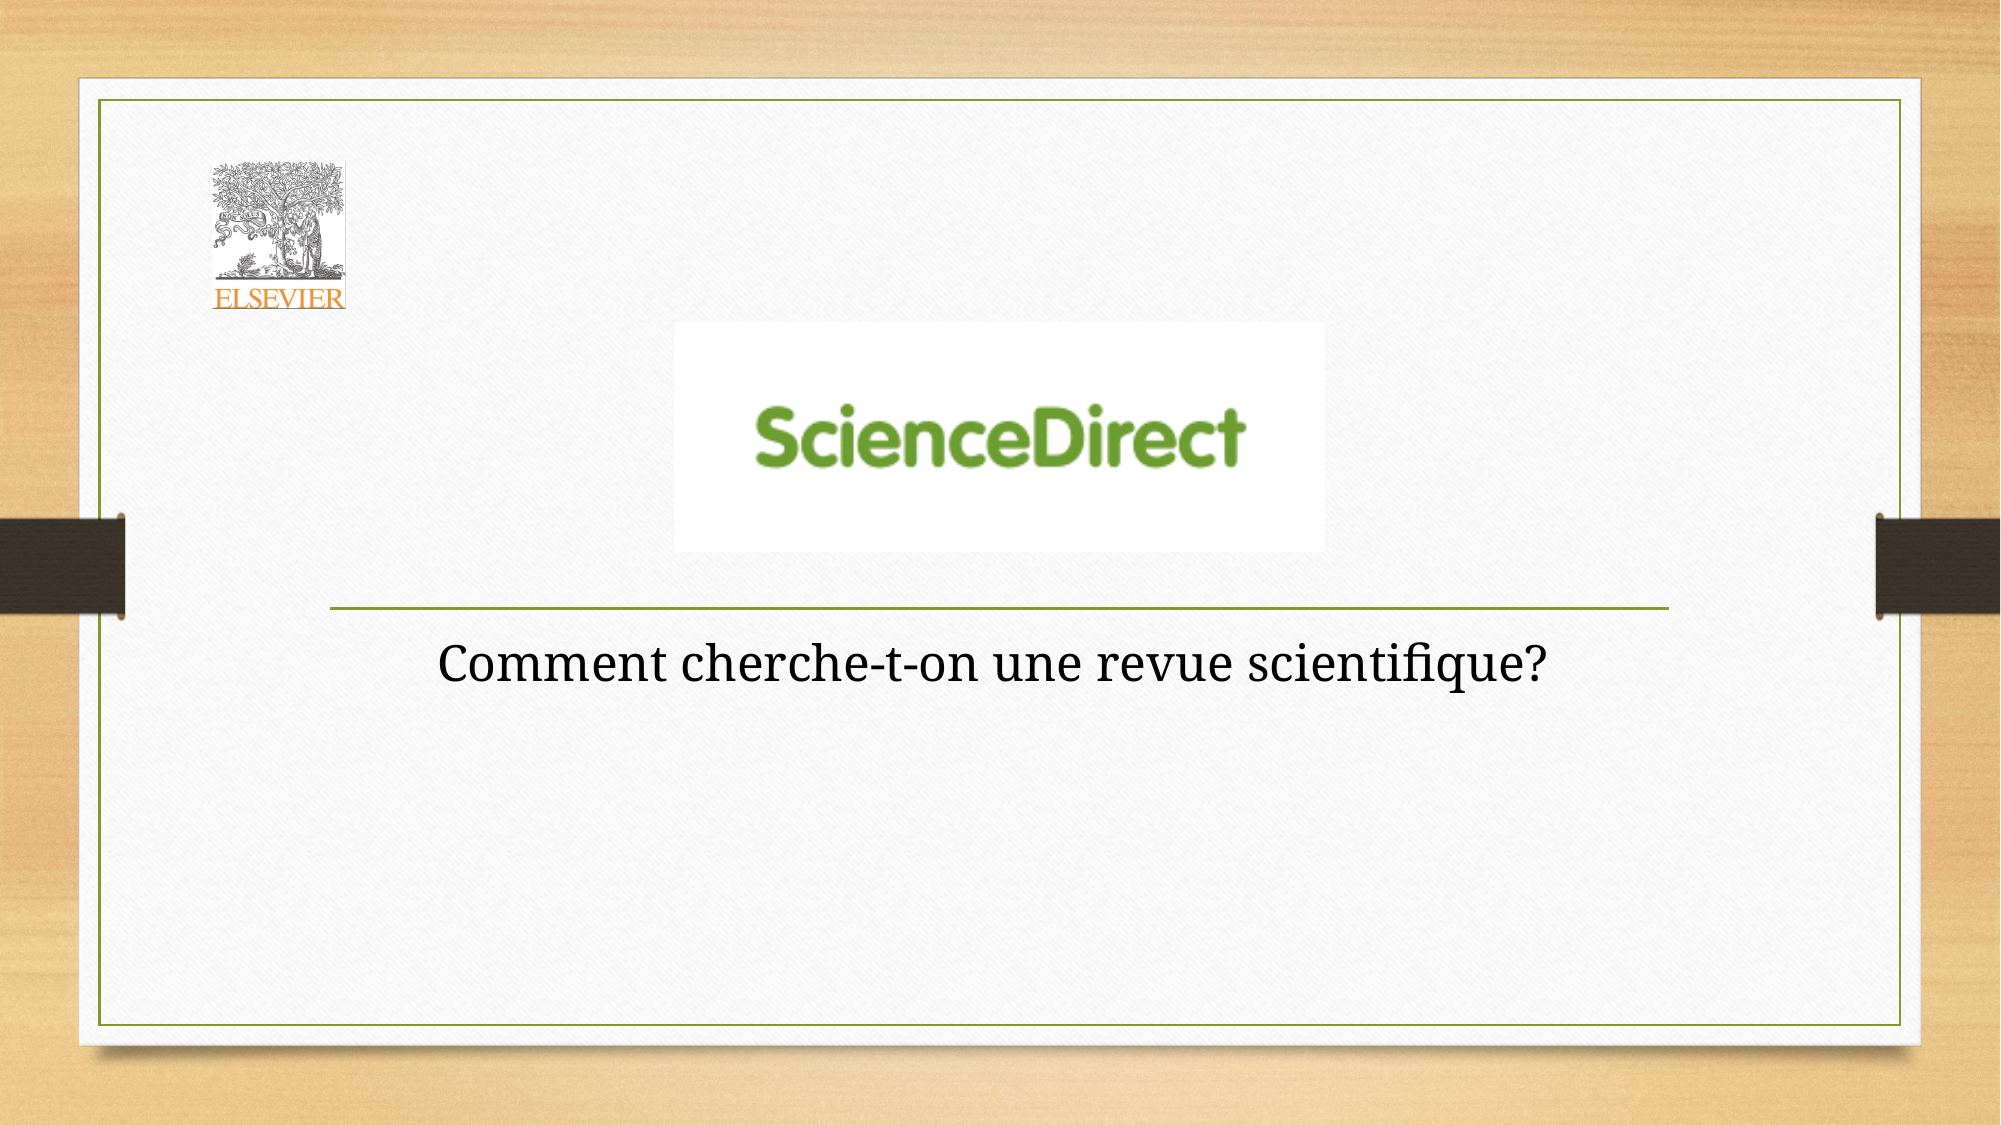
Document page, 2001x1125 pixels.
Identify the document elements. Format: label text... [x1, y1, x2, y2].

list Comment cherche-t-on une revue scientifique? [330, 630, 1669, 788]
picture [212, 161, 346, 309]
picture [674, 322, 1325, 552]
